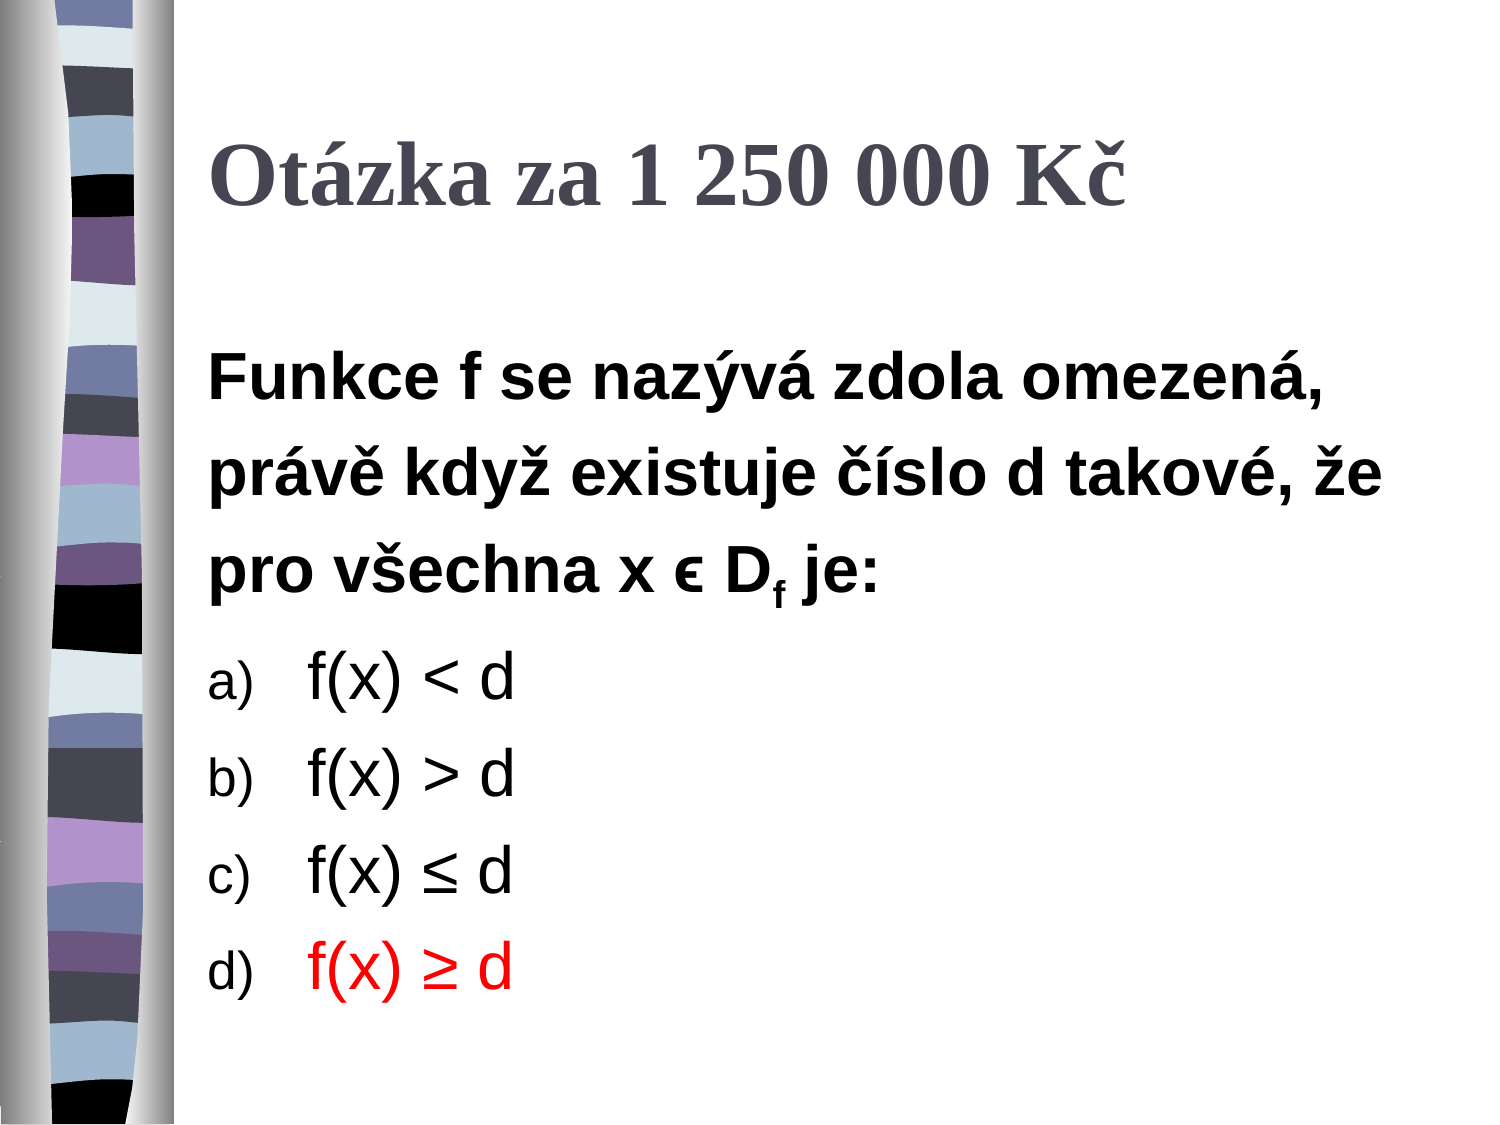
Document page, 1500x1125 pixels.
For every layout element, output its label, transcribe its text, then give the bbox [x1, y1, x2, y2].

list Funkce f se nazývá zdola omezená, právě když existuje číslo d takové, že pro všechna x ϵ Df je: f(x) < d f(x) > d f(x) ≤ d f(x) ≥ d [192, 324, 1468, 1108]
title Otázka za 1 250 000 Kč [192, 74, 1468, 263]
